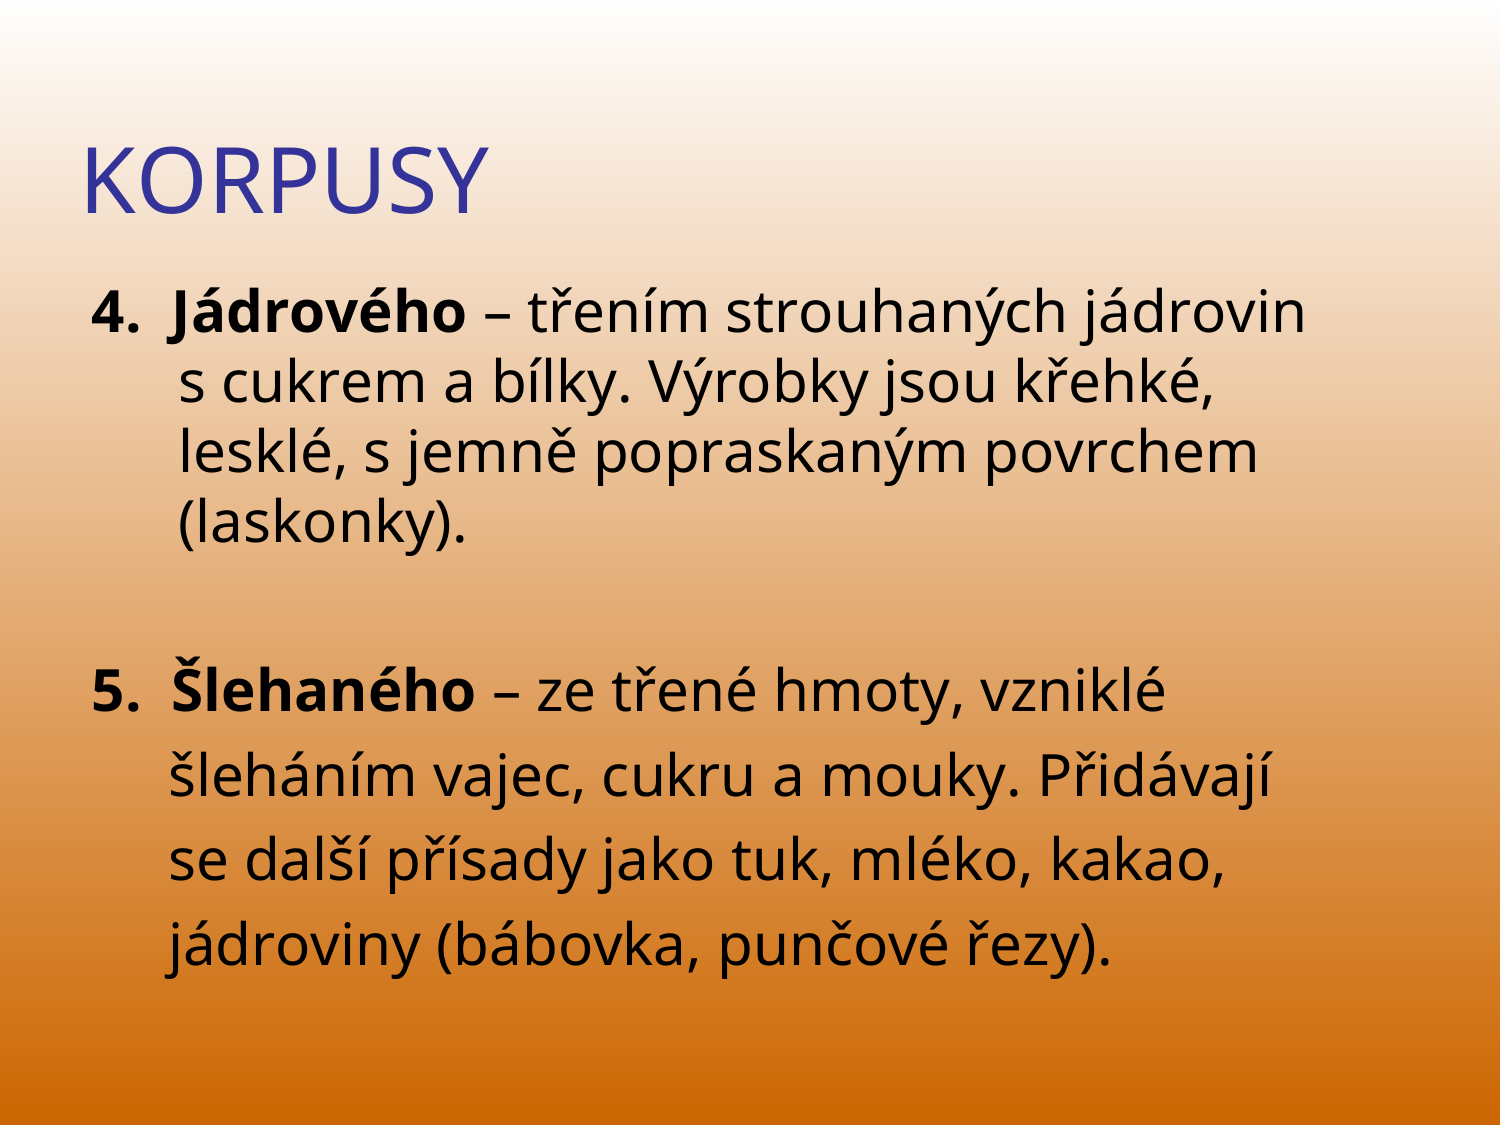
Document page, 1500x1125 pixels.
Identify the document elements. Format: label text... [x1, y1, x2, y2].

title KORPUSY [64, 0, 1344, 240]
list 4. Jádrového – třením strouhaných jádrovin s cukrem a bílky. Výrobky jsou křehké, lesklé, s jemně popraskaným povrchem (laskonky). 5. Šlehaného – ze třené hmoty, vzniklé šleháním vajec, cukru a mouky. Přidávají se další přísady jako tuk, mléko, kakao, jádroviny (bábovka, punčové řezy). [76, 267, 1352, 1002]
